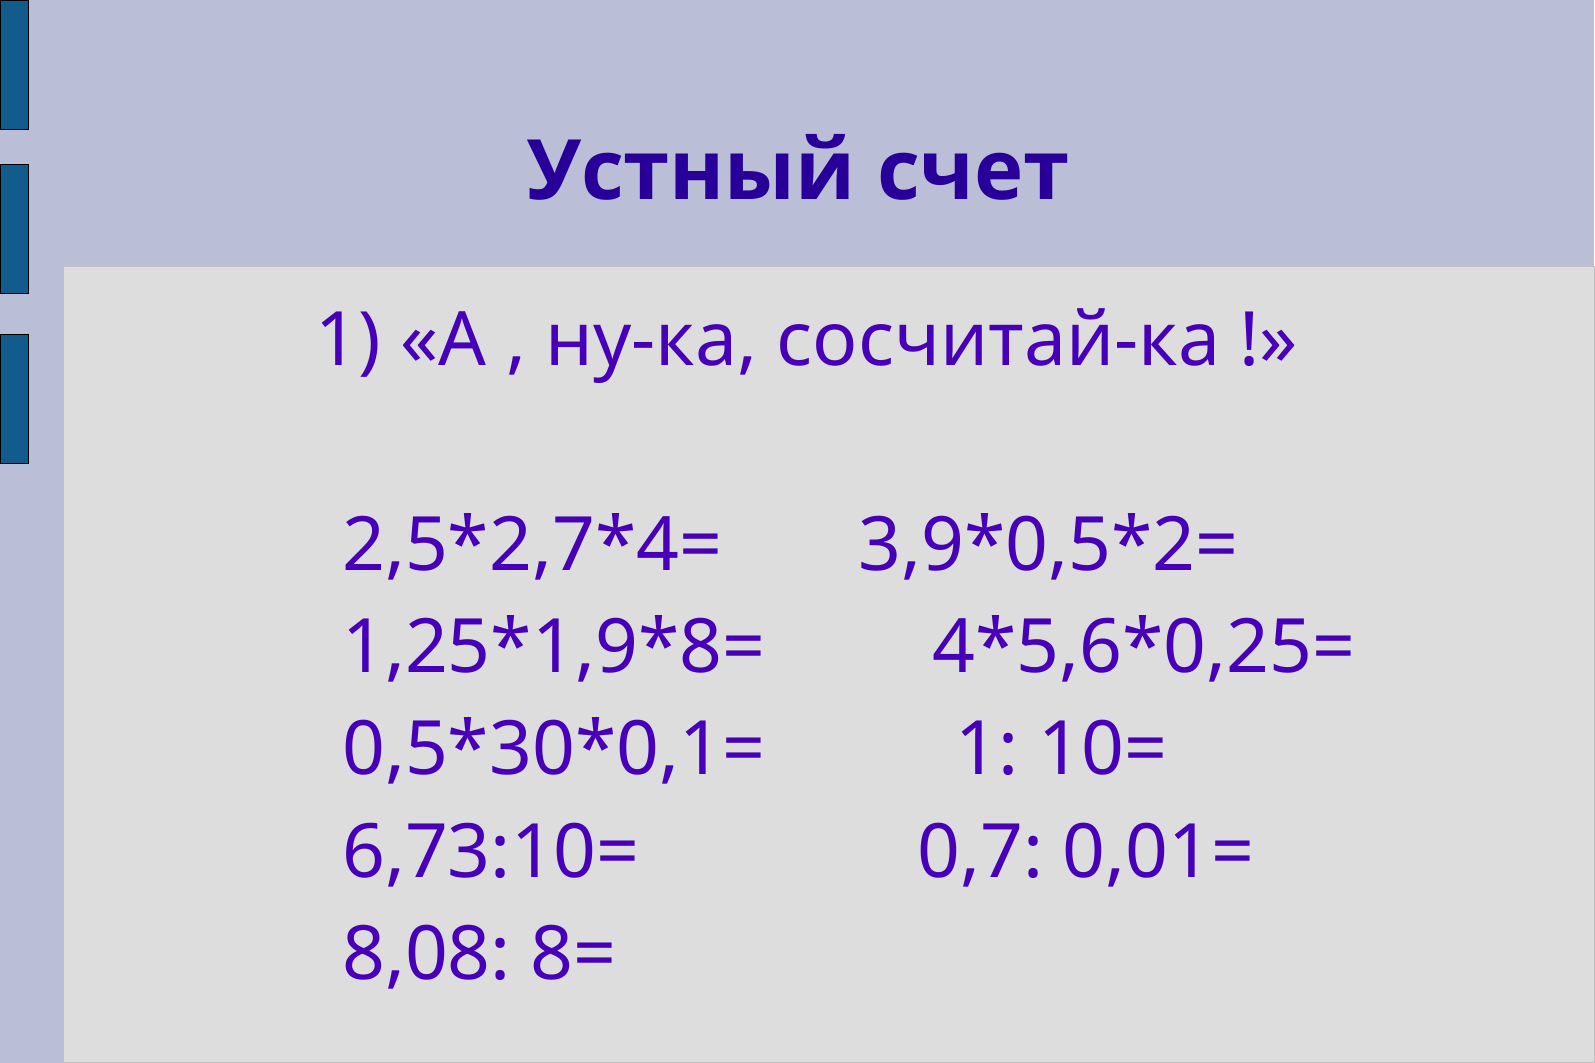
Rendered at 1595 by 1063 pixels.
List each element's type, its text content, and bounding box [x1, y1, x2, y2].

subtitle 1) «А , ну-ка, сосчитай-ка !» 2,5*2,7*4= 3,9*0,5*2= 1,25*1,9*8= 4*5,6*0,25= 0,5*30*0,1= 1: 10= 6,73:10= 0,7: 0,01= 8,08: 8= [118, 221, 1480, 1034]
title Устный счет [117, 85, 1479, 249]
